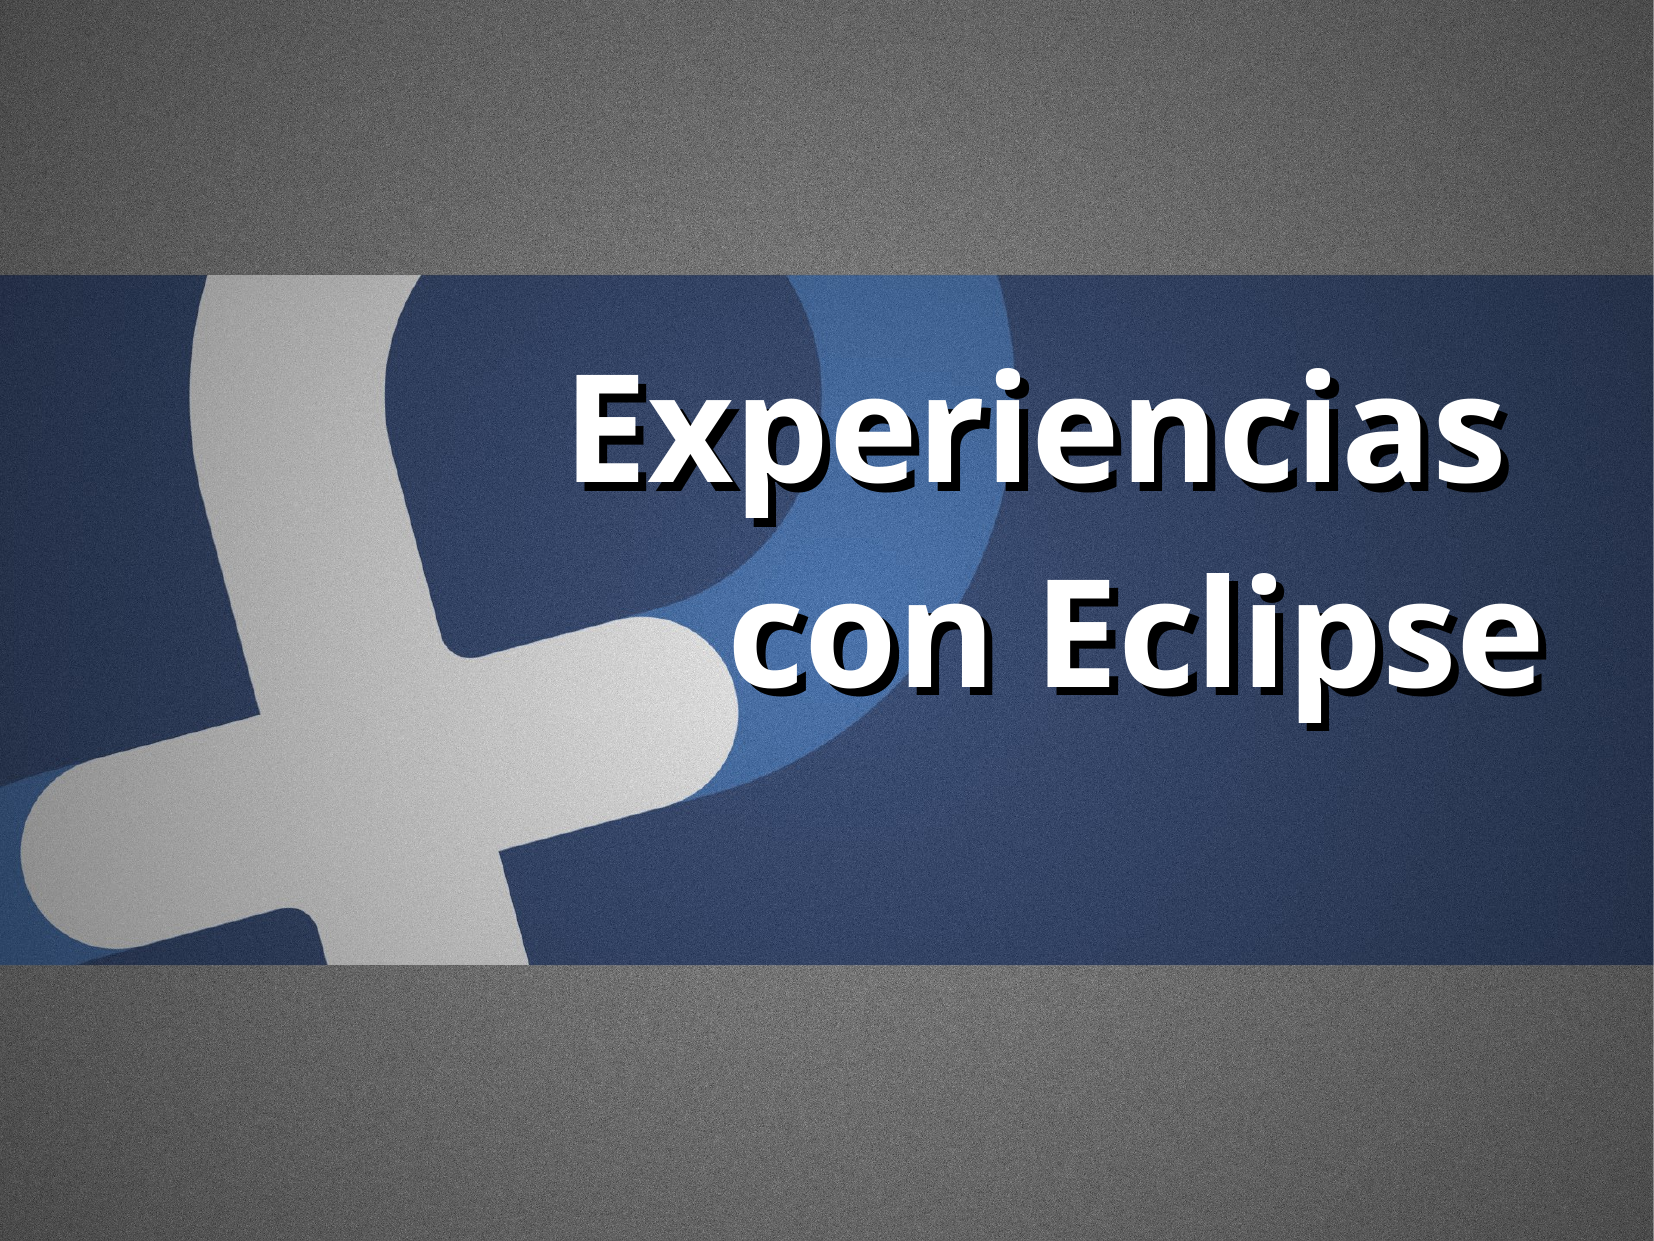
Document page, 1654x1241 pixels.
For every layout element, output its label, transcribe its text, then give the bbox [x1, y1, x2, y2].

text_box Experiencias con Eclipse [446, 315, 1561, 665]
picture [0, 0, 1654, 1241]
